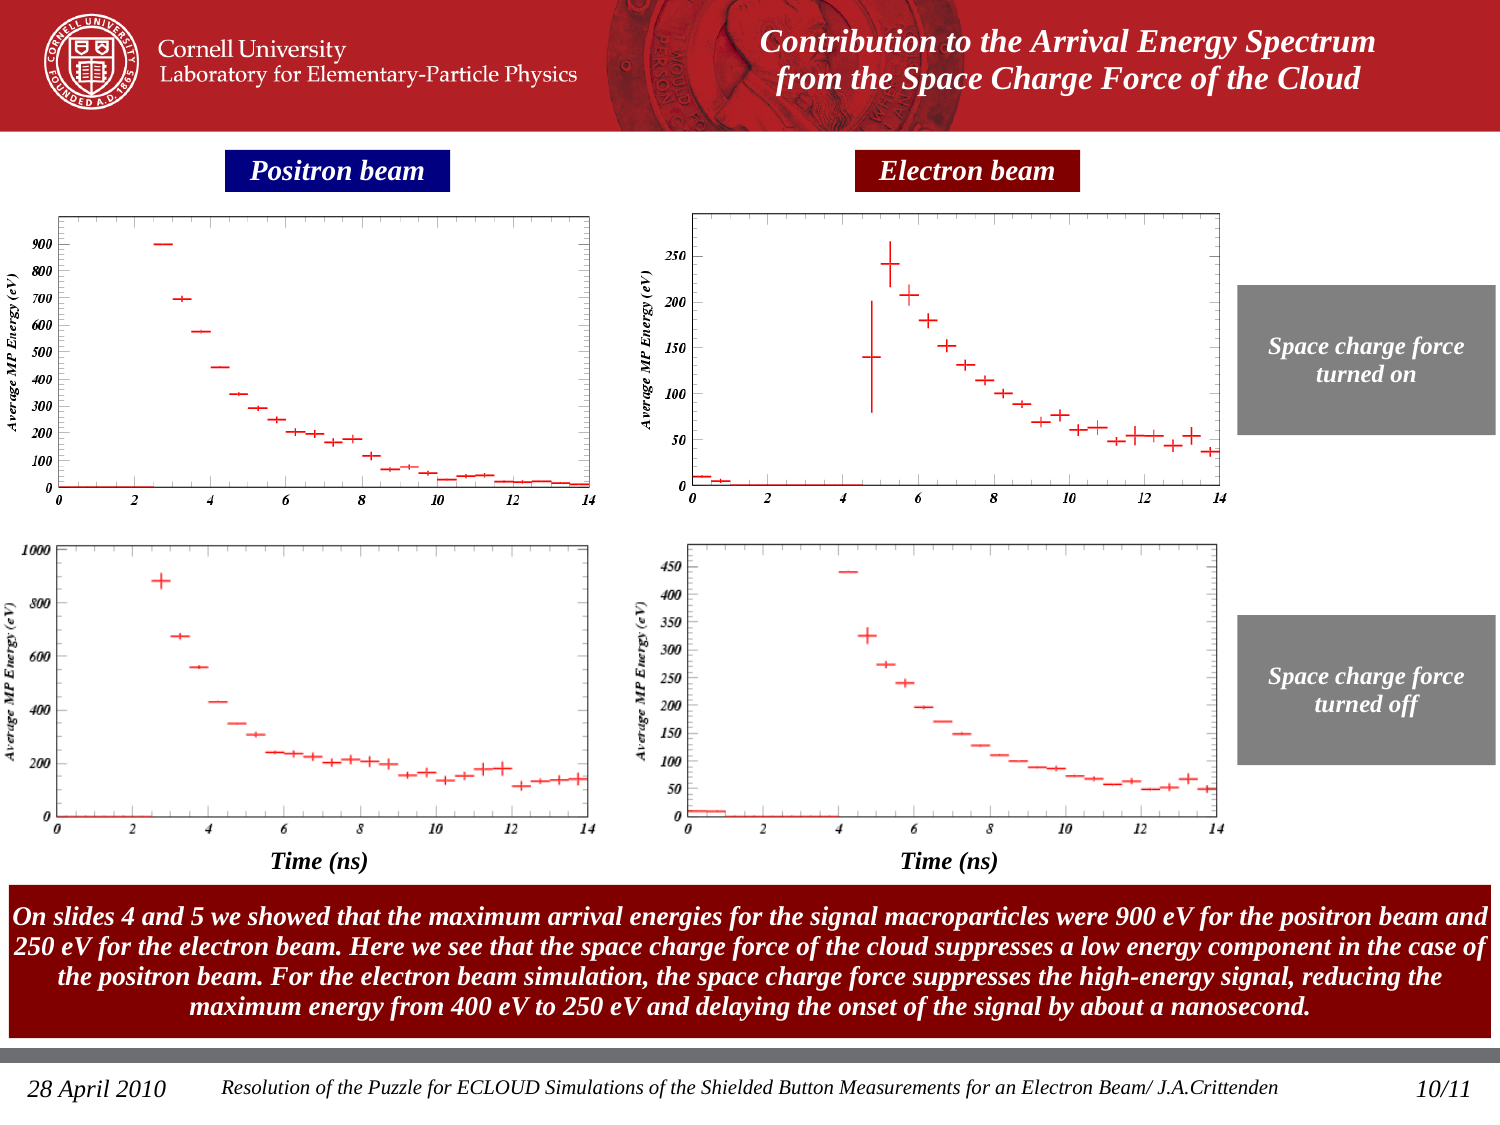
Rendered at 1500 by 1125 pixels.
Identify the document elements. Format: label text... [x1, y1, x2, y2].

picture [0, 0, 1500, 132]
text_box Electron beam [855, 149, 1081, 192]
text_box Space charge force turned on [1237, 285, 1496, 436]
text_box Time (ns) [255, 840, 406, 883]
picture [630, 209, 1231, 511]
text_box On slides 4 and 5 we showed that the maximum arrival energies for the signal macroparticles were 900 eV for the positron beam and 250 eV for the electron beam. Here we see that the space charge force of the cloud suppresses a low energy component in the case of the positron beam. For the electron beam simulation, the space charge force suppresses the high-energy signal, reducing the maximum energy from 400 eV to 250 eV and delaying the onset of the signal by about a nanosecond. [8, 884, 1491, 1039]
text_box Contribution to the Arrival Energy Spectrum from the Space Charge Force of the Cloud [637, 14, 1500, 128]
text_box Positron beam [225, 149, 451, 192]
text_box Time (ns) [885, 840, 1036, 883]
picture [630, 539, 1231, 841]
picture [0, 209, 601, 511]
picture [0, 539, 601, 841]
text_box Space charge force turned off [1237, 615, 1496, 766]
